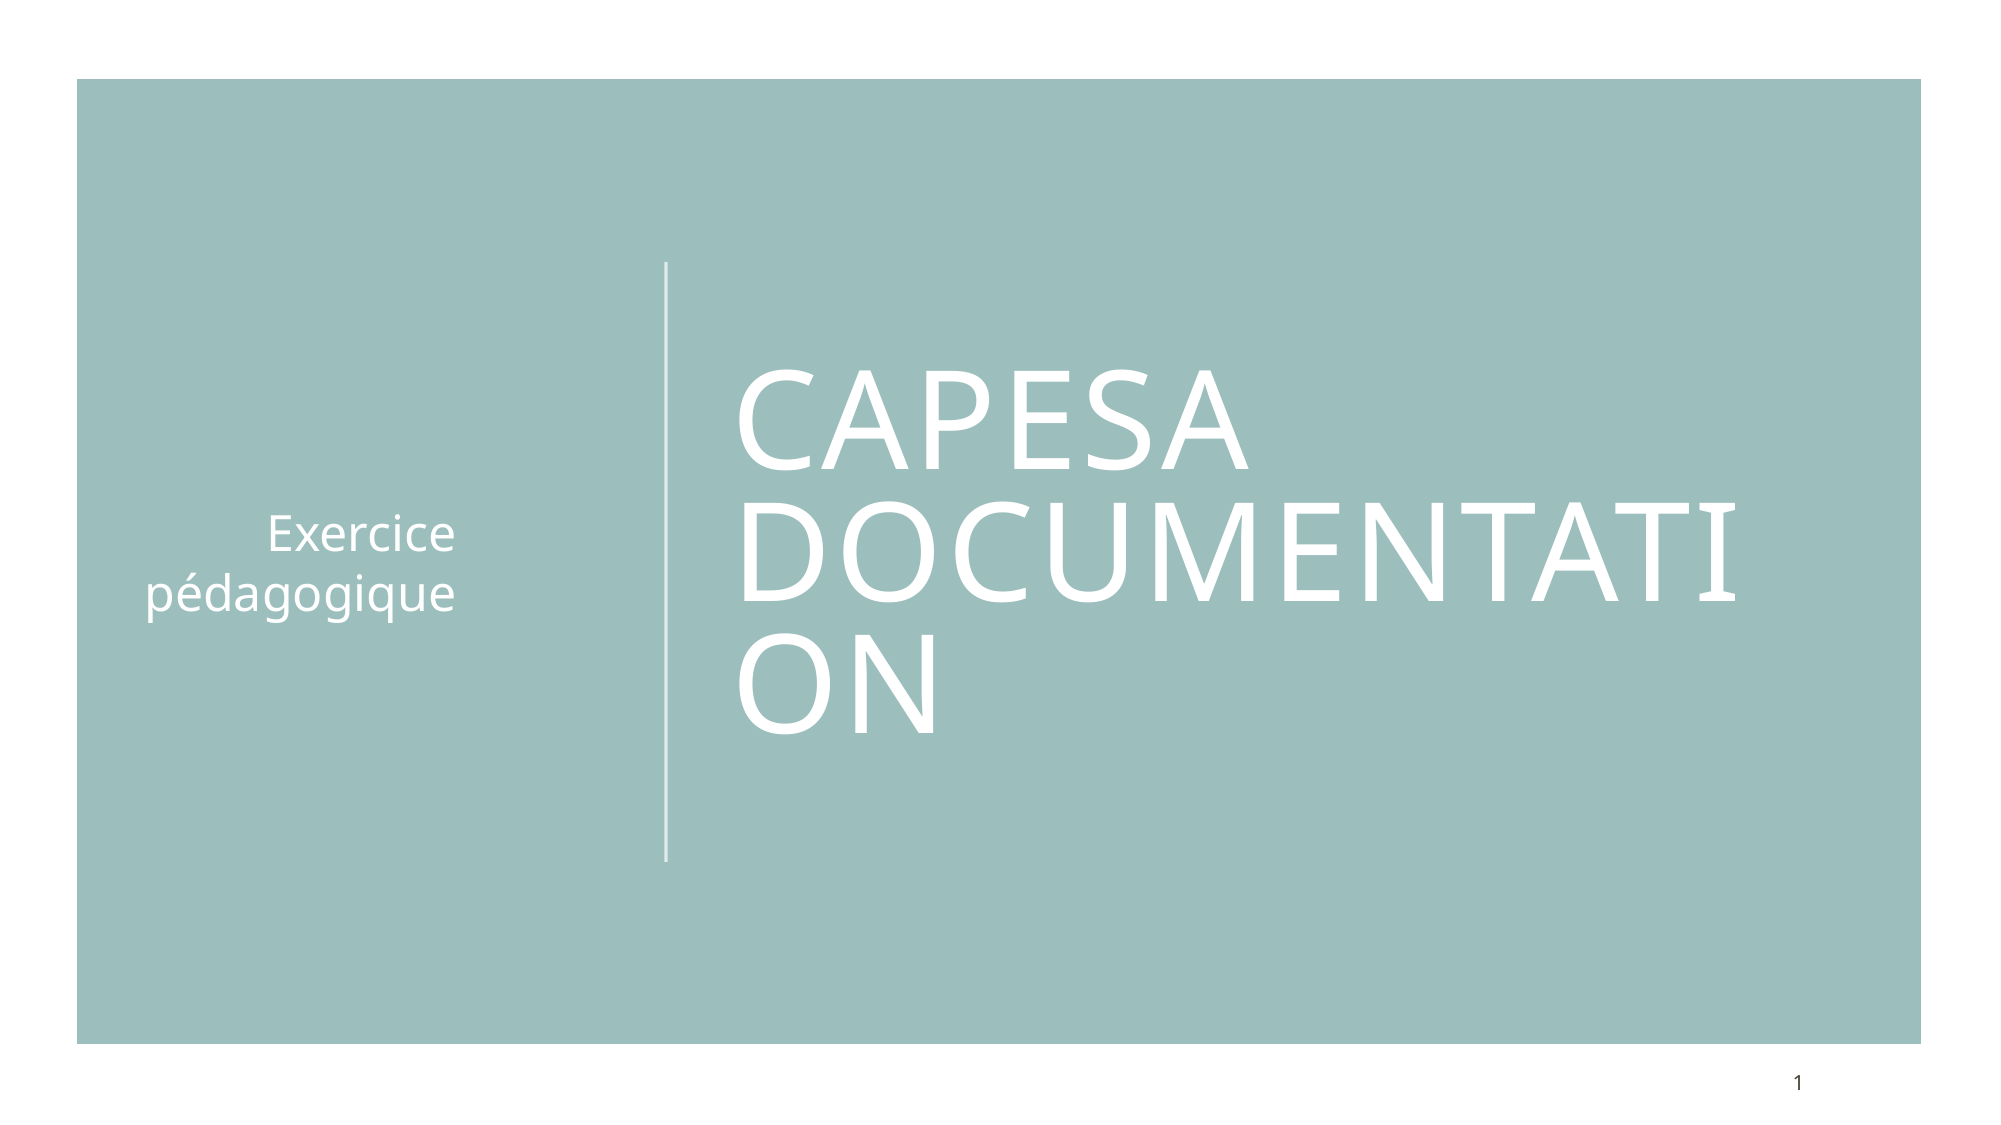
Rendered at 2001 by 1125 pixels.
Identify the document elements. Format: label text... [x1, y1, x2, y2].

subtitle Exercice pédagogique [129, 132, 614, 991]
title CAPESA DOCUMENTATION [716, 132, 1868, 991]
text_box [0, 0, 2000, 1125]
text_box 1 [1777, 1061, 1938, 1107]
